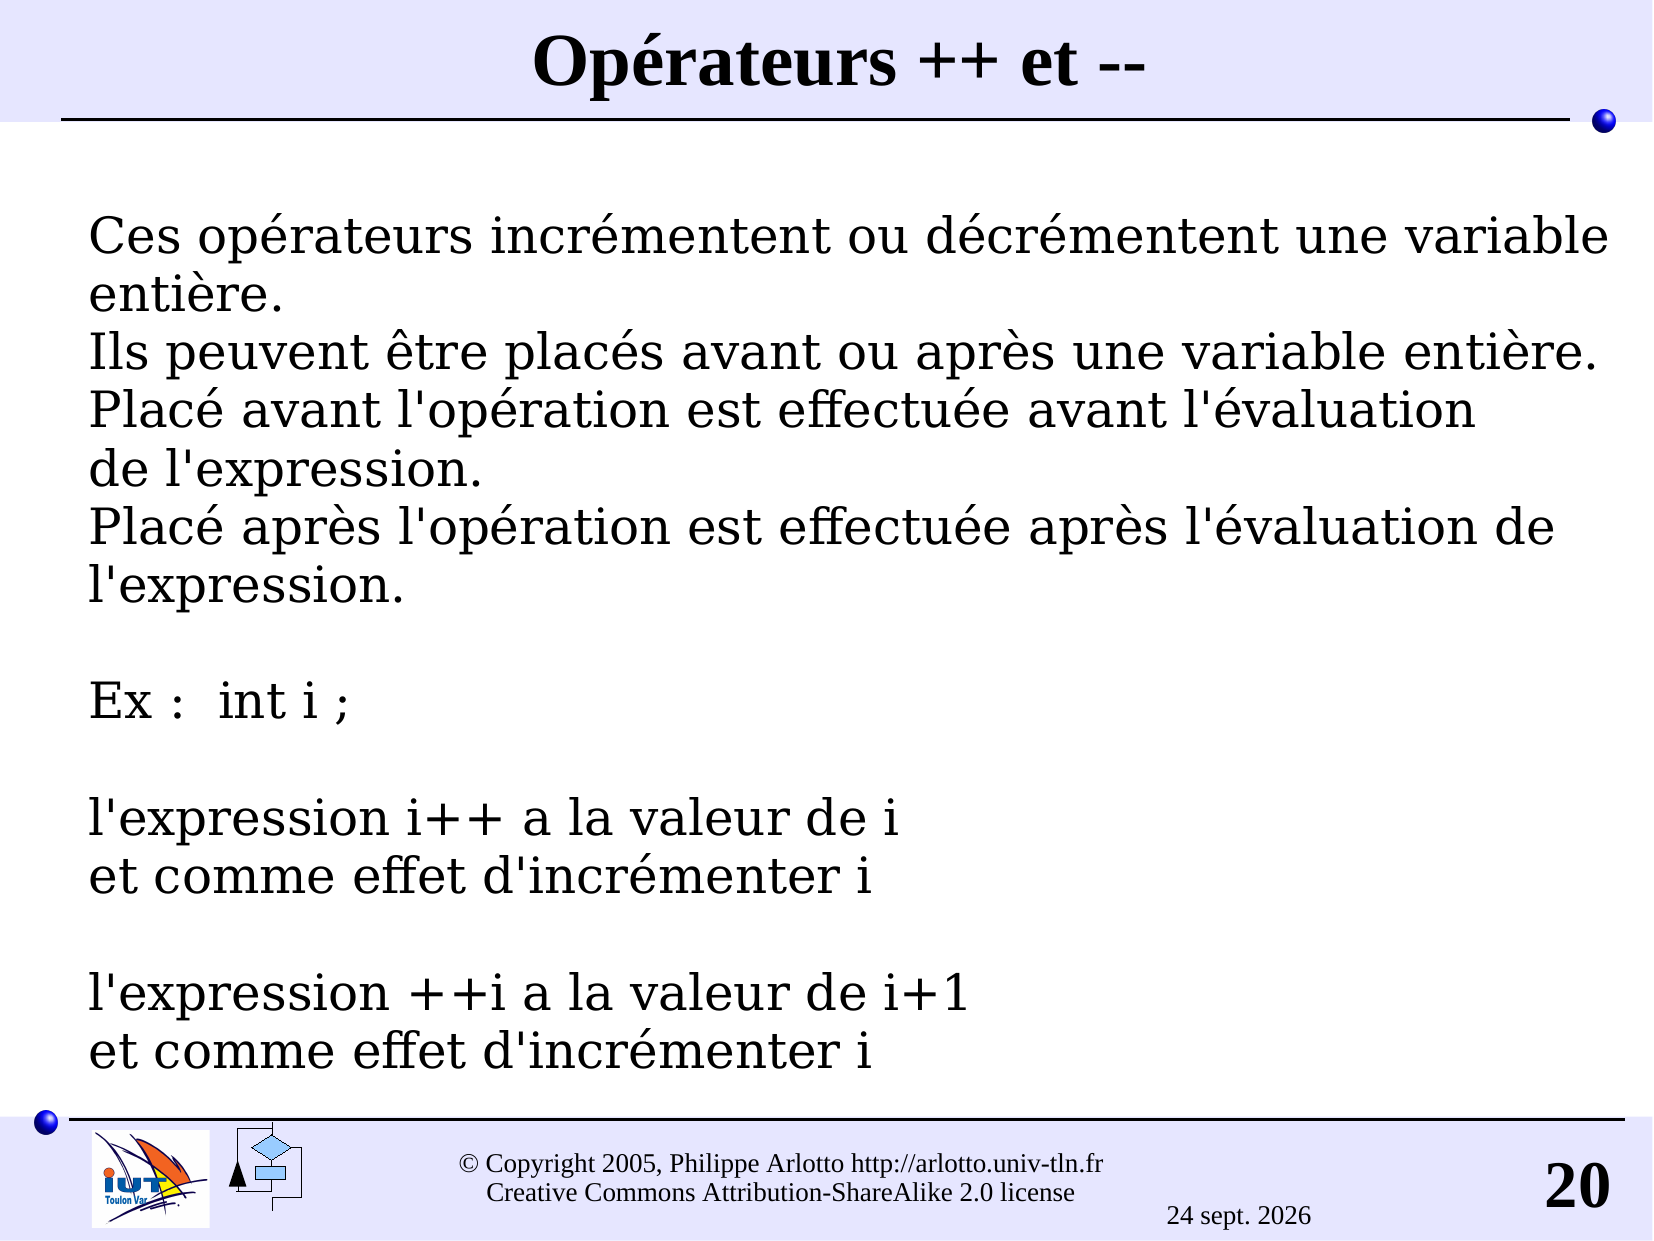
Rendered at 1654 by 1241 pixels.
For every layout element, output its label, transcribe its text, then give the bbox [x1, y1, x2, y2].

text_box Ces opérateurs incrémentent ou décrémentent une variable entière. Ils peuvent être placés avant ou après une variable entière. Placé avant l'opération est effectuée avant l'évaluation de l'expression. Placé après l'opération est effectuée après l'évaluation de l'expression. Ex : int i ; l'expression i++ a la valeur de i et comme effet d'incrémenter i l'expression ++i a la valeur de i+1 et comme effet d'incrémenter i [88, 206, 1612, 1081]
title Opérateurs ++ et -- [95, 14, 1585, 107]
